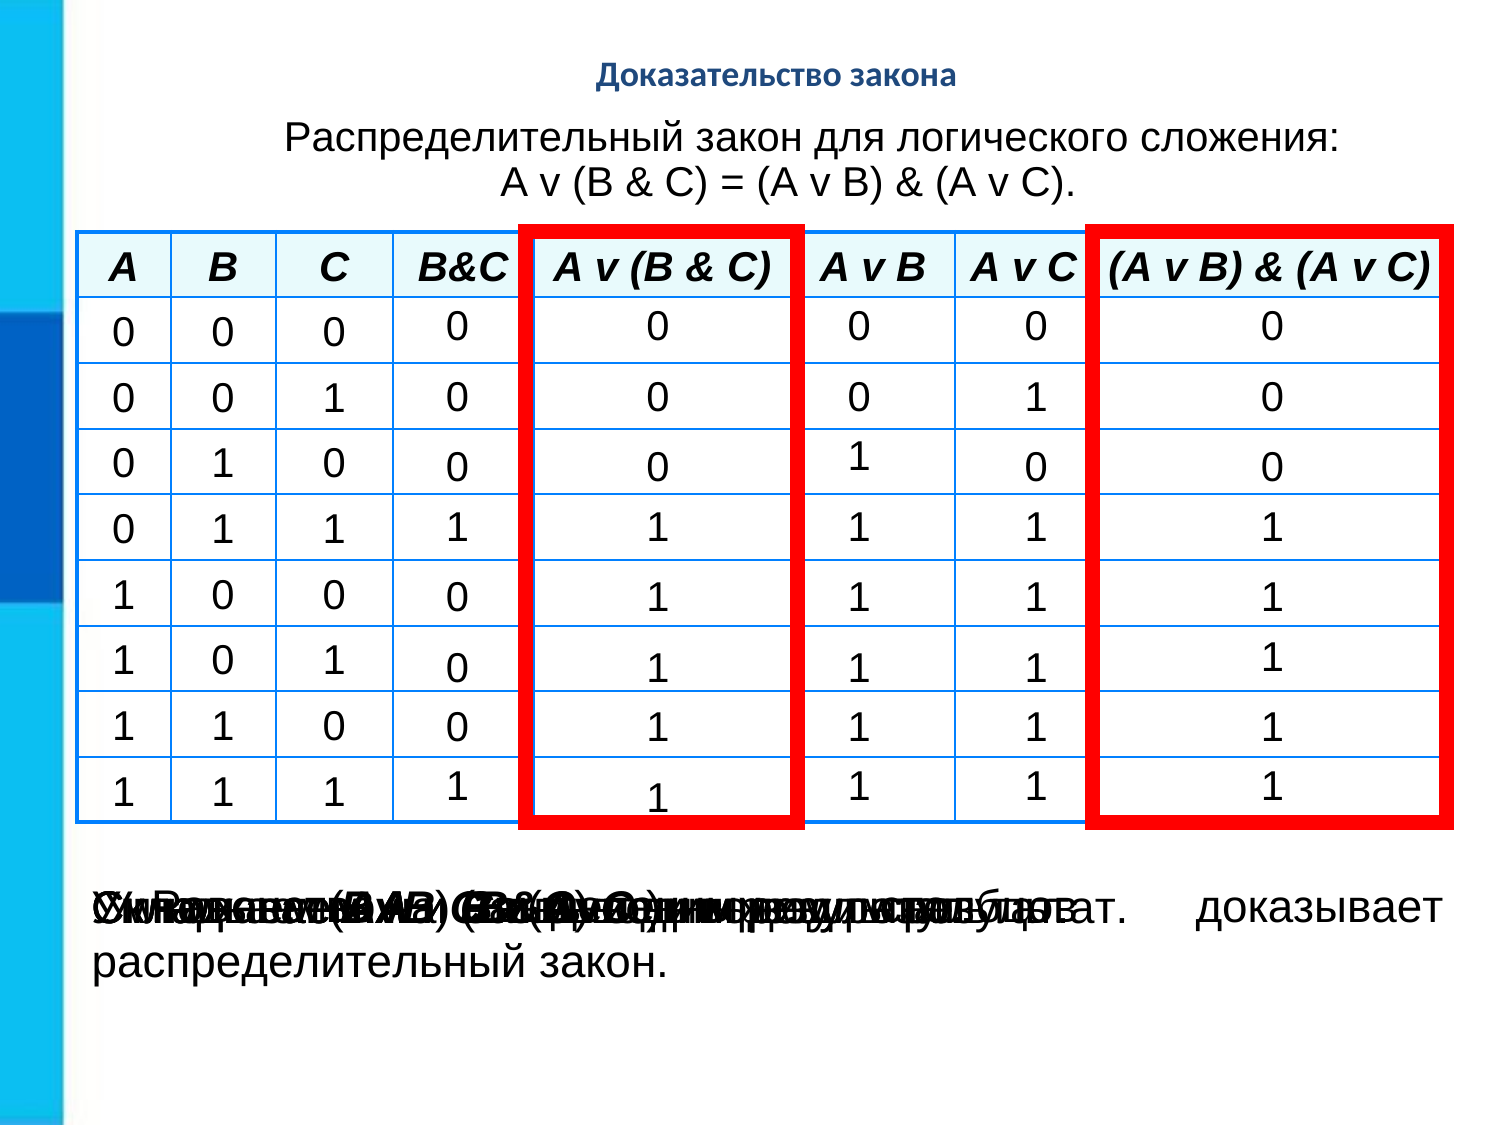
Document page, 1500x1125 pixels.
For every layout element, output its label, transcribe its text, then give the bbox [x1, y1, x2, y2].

table_cell 1 [277, 627, 392, 690]
text_box 1 [832, 751, 880, 818]
text_box 0 [832, 361, 880, 420]
text_box 1 [430, 751, 479, 818]
table_cell 0 [172, 561, 275, 625]
table_cell [956, 430, 1085, 493]
table_cell [535, 364, 631, 428]
table_cell [1100, 692, 1246, 756]
table_cell [1058, 692, 1085, 756]
table_cell [805, 627, 954, 690]
text_box 0 [1009, 432, 1058, 491]
table_cell [805, 692, 832, 756]
table_cell [394, 430, 518, 493]
table_cell [1294, 364, 1439, 428]
text_box 0 [430, 290, 479, 357]
table_cell [679, 692, 790, 756]
table_cell [535, 692, 631, 756]
table_cell [1100, 495, 1439, 559]
text_box 1 [1246, 491, 1294, 558]
text_box 1 [1246, 562, 1294, 621]
table_cell 0 [79, 430, 170, 493]
table_cell [394, 627, 518, 690]
table_header A v (B & C) [535, 239, 790, 296]
table_cell [479, 692, 518, 756]
table_cell [535, 627, 790, 690]
text_box 0 [832, 290, 880, 357]
table_cell [880, 364, 954, 428]
table_header (A v B) & (A v C) [1100, 239, 1439, 296]
table_header C [277, 234, 392, 296]
table_cell [479, 364, 518, 428]
table_header B [172, 234, 275, 296]
table_cell 1 [79, 692, 170, 756]
text_box 1 [631, 763, 679, 815]
table_cell 0 [277, 692, 392, 756]
table_cell 0 [79, 298, 170, 362]
text_box 1 [1009, 562, 1058, 628]
table_cell [805, 495, 954, 559]
table_cell 0 [277, 430, 392, 493]
table_cell 0 [172, 627, 275, 690]
table_cell [535, 430, 790, 493]
text_box 0 [631, 361, 679, 428]
table_cell 1 [79, 627, 170, 690]
text_box 0 [1246, 361, 1294, 428]
text_box 1 [1009, 491, 1058, 558]
table_cell [394, 298, 518, 362]
text_box Распределительный закон для логического сложения: A v (B & C) = (A v B) & (A v C). [76, 107, 1500, 214]
table_cell [394, 495, 518, 559]
table_cell 0 [172, 364, 275, 428]
text_box 1 [631, 491, 679, 558]
text_box Доказательство закона [88, 42, 1465, 102]
text_box 0 [631, 432, 679, 491]
table_cell [679, 364, 790, 428]
table_cell [805, 758, 954, 820]
table_cell 0 [79, 495, 170, 559]
table_cell [956, 364, 1009, 428]
text_box 1 [1246, 621, 1294, 688]
table_cell [394, 692, 430, 756]
text_box 0 [631, 290, 679, 357]
table_cell [956, 627, 1085, 690]
text_box 0 [1009, 290, 1058, 357]
table_cell [805, 561, 954, 625]
table_cell 1 [79, 561, 170, 625]
table_cell 0 [277, 298, 392, 362]
table_cell [880, 692, 954, 756]
text_box 1 [1246, 692, 1294, 751]
table_cell 0 [79, 364, 170, 428]
text_box 0 [430, 361, 479, 428]
text_box Равенство выделенных столбцов доказывает распределительный закон. [76, 869, 1459, 995]
table_cell [956, 561, 1085, 625]
text_box 1 [631, 633, 679, 692]
table_cell 1 [277, 495, 392, 559]
table_cell [1100, 364, 1246, 428]
text_box 1 [430, 491, 479, 558]
text_box 1 [631, 692, 679, 758]
table_cell [1100, 627, 1439, 690]
table_cell [535, 758, 790, 815]
table_cell [956, 298, 1085, 362]
text_box 0 [430, 432, 479, 491]
table_cell 1 [172, 758, 275, 820]
table_cell [1100, 298, 1439, 362]
text_box 1 [1009, 692, 1058, 751]
text_box 1 [832, 420, 880, 487]
table_cell [1058, 364, 1085, 428]
text_box 1 [1246, 751, 1294, 815]
table_cell 1 [172, 495, 275, 559]
text_box 0 [1246, 290, 1294, 357]
table_header A [79, 234, 170, 296]
text_box 1 [1009, 361, 1058, 428]
text_box 0 [430, 633, 479, 692]
table_cell 1 [79, 758, 170, 820]
table_cell [394, 758, 518, 820]
text_box 1 [1009, 751, 1058, 818]
table_cell [1100, 561, 1439, 625]
table_cell 1 [172, 692, 275, 756]
table_cell 1 [277, 758, 392, 820]
picture [0, 0, 1500, 1125]
table_cell [1294, 692, 1439, 756]
table_cell [1100, 758, 1246, 815]
table_cell [805, 364, 832, 428]
table_cell 1 [277, 364, 392, 428]
table_cell [535, 495, 790, 559]
table_cell [535, 561, 790, 625]
text_box 0 [430, 692, 479, 751]
table_cell [956, 495, 1085, 559]
table_cell 1 [172, 430, 275, 493]
table_cell 0 [172, 298, 275, 362]
table_cell [394, 561, 518, 625]
table_cell [956, 692, 1009, 756]
table_cell [805, 298, 954, 362]
table_cell [956, 758, 1085, 820]
text_box 1 [832, 562, 880, 628]
table_cell [1294, 758, 1439, 815]
text_box 1 [1009, 633, 1058, 692]
text_box 1 [631, 562, 679, 628]
table_cell [1100, 430, 1439, 493]
table_cell 0 [277, 561, 392, 625]
table_header A v C [956, 234, 1085, 296]
table_cell [535, 298, 790, 362]
text_box 0 [1246, 432, 1294, 491]
table_header B&C [394, 234, 518, 296]
text_box 1 [832, 633, 880, 692]
text_box 0 [430, 562, 479, 628]
table_header A v B [805, 234, 954, 296]
text_box 1 [832, 491, 880, 558]
table_cell [394, 364, 430, 428]
table_cell [805, 430, 954, 493]
text_box 1 [832, 692, 880, 751]
